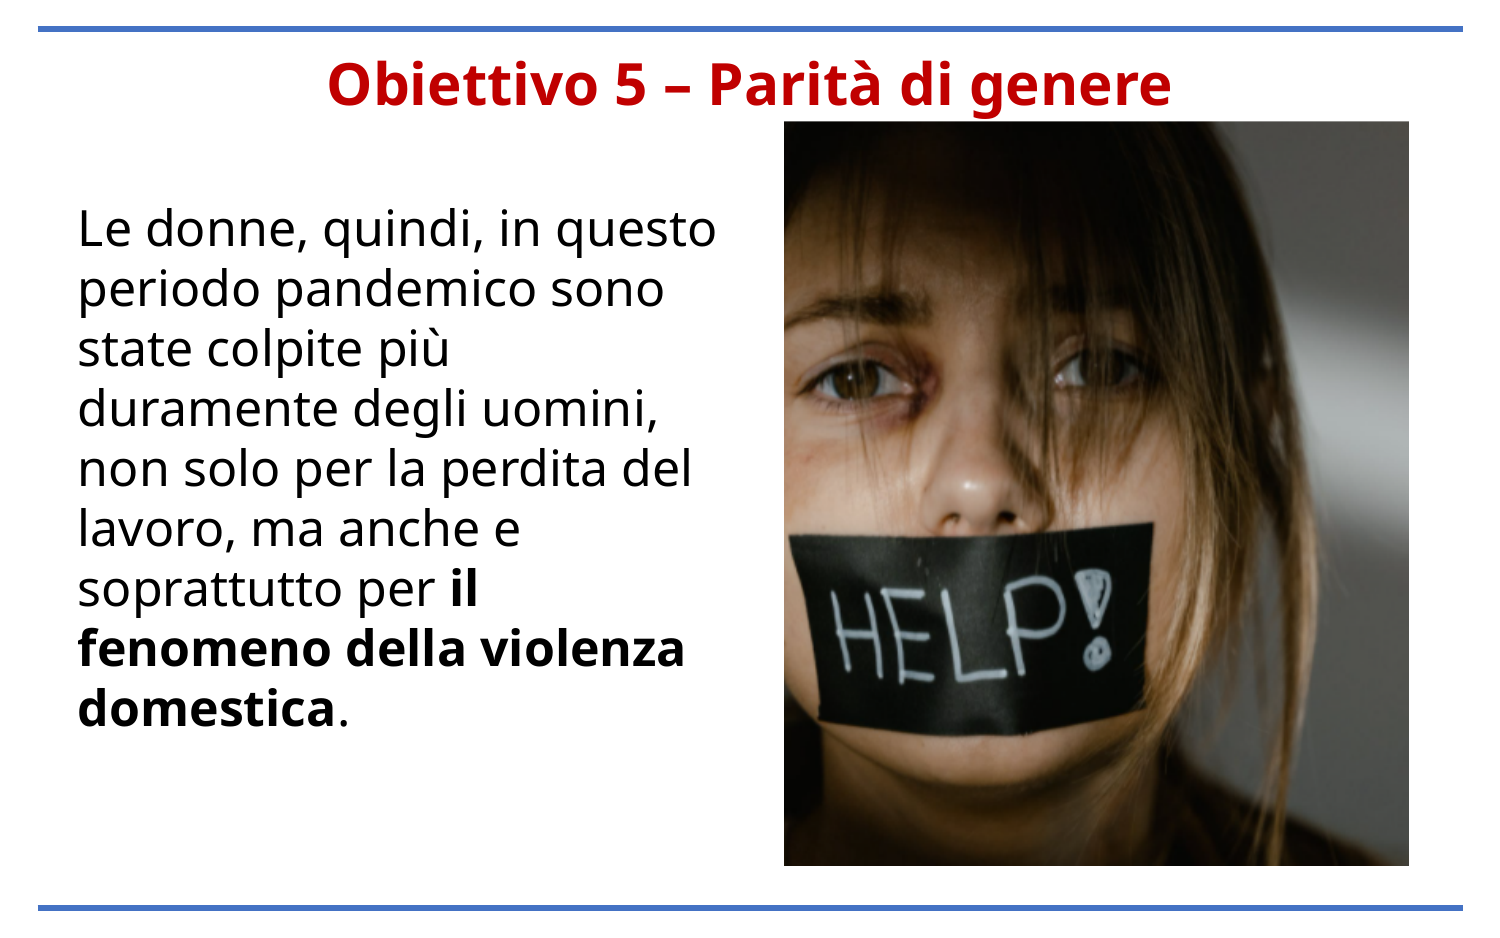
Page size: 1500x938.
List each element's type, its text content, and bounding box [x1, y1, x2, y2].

title Obiettivo 5 – Parità di genere [0, 47, 1500, 104]
picture [784, 120, 1409, 866]
text_box Le donne, quindi, in questo periodo pandemico sono state colpite più duramente degli uomini, non solo per la perdita del lavoro, ma anche e soprattutto per il fenomeno della violenza domestica. [63, 188, 734, 749]
